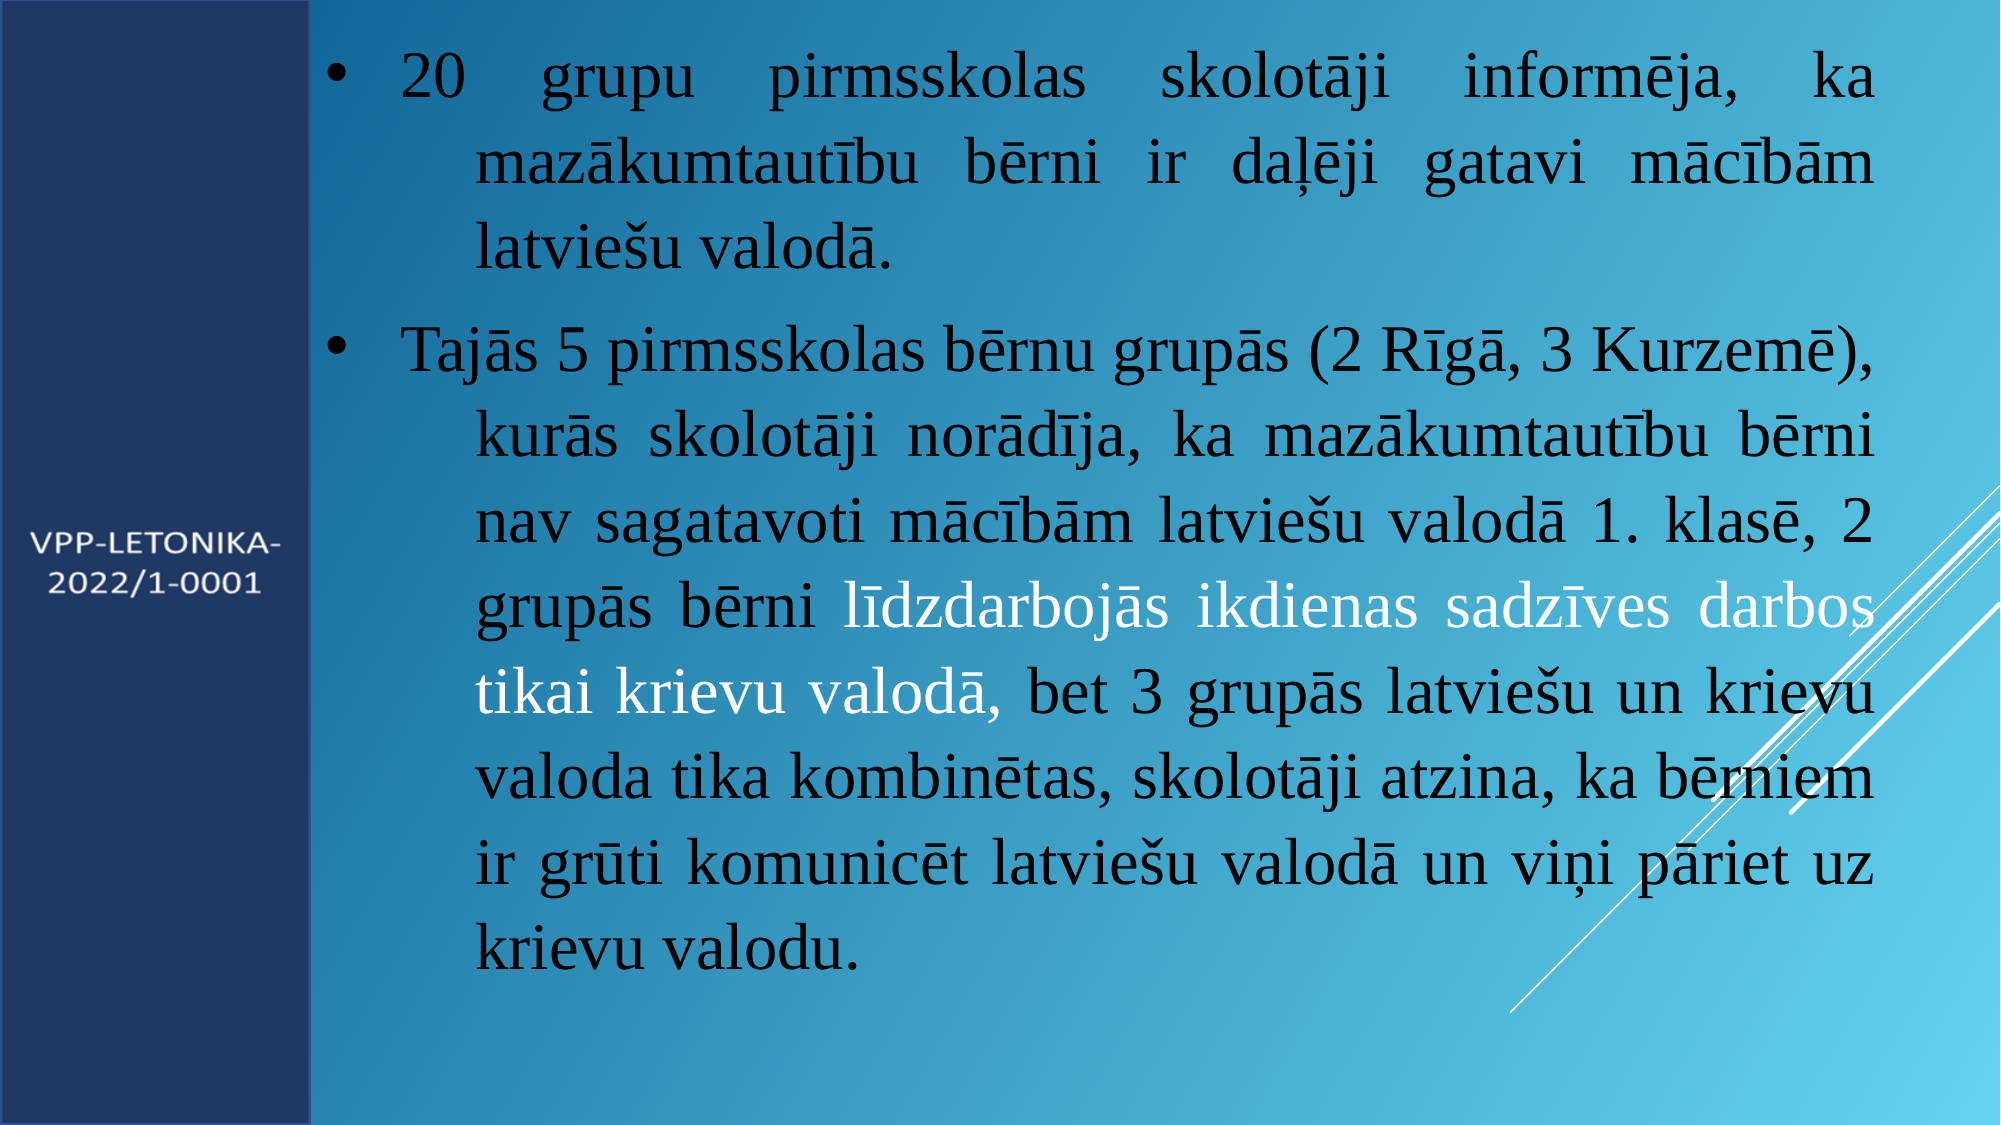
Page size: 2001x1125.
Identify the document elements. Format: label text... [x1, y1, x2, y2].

picture [0, 0, 311, 1125]
text_box 20 grupu pirmsskolas skolotāji informēja, ka mazākumtautību bērni ir daļēji gatavi mācībām latviešu valodā. Tajās 5 pirmsskolas bērnu grupās (2 Rīgā, 3 Kurzemē), kurās skolotāji norādīja, ka mazākumtautību bērni nav sagatavoti mācībām latviešu valodā 1. klasē, 2 grupās bērni līdzdarbojās ikdienas sadzīves darbos tikai krievu valodā, bet 3 grupās latviešu un krievu valoda tika kombinētas, skolotāji atzina, ka bērniem ir grūti komunicēt latviešu valodā un viņi pāriet uz krievu valodu. [311, 18, 1894, 996]
